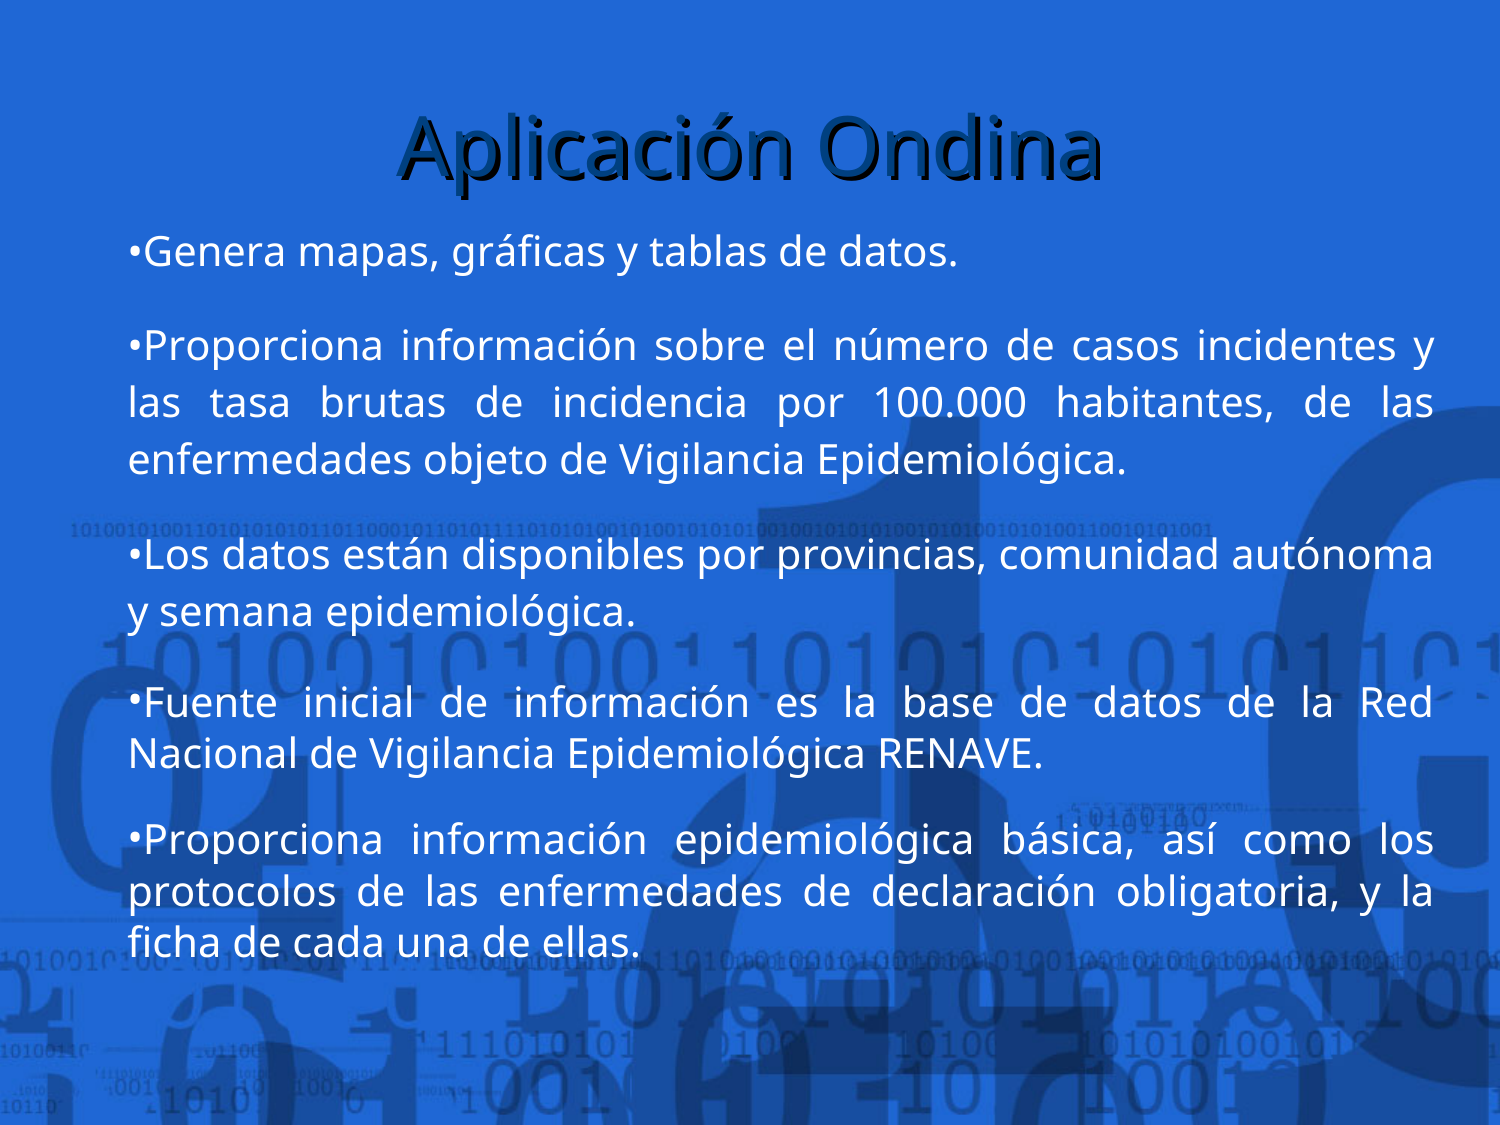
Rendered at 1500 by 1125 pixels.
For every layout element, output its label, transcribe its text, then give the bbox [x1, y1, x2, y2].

title Aplicación Ondina [75, 49, 1426, 238]
list Genera mapas, gráficas y tablas de datos. Proporciona información sobre el número de casos incidentes y las tasa brutas de incidencia por 100.000 habitantes, de las enfermedades objeto de Vigilancia Epidemiológica. Los datos están disponibles por provincias, comunidad autónoma y semana epidemiológica. Fuente inicial de información es la base de datos de la Red Nacional de Vigilancia Epidemiológica RENAVE. Proporciona información epidemiológica básica, así como los protocolos de las enfermedades de declaración obligatoria, y la ficha de cada una de ellas. [112, 213, 1450, 1122]
picture [0, 0, 1500, 1125]
